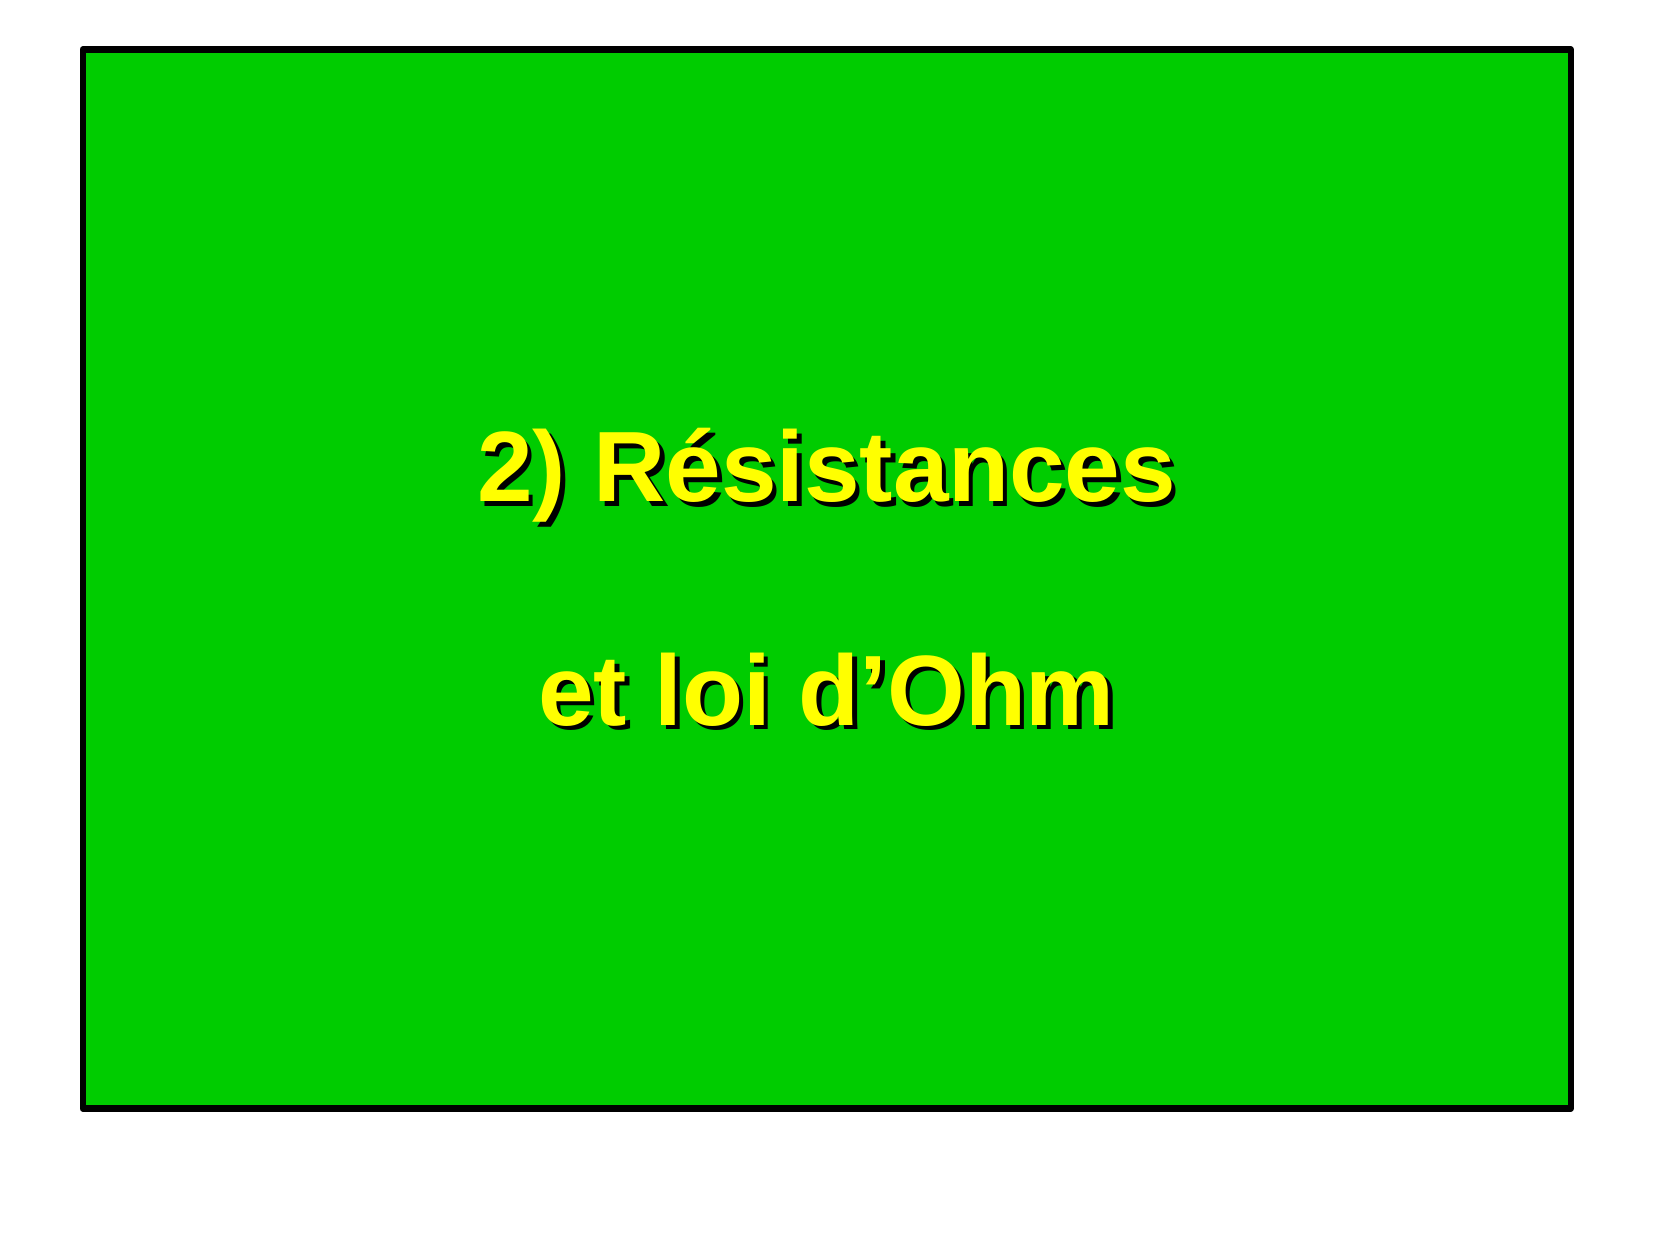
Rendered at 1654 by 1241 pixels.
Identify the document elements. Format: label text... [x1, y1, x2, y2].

subtitle 2) Résistances et loi d’Ohm [82, 49, 1571, 1109]
